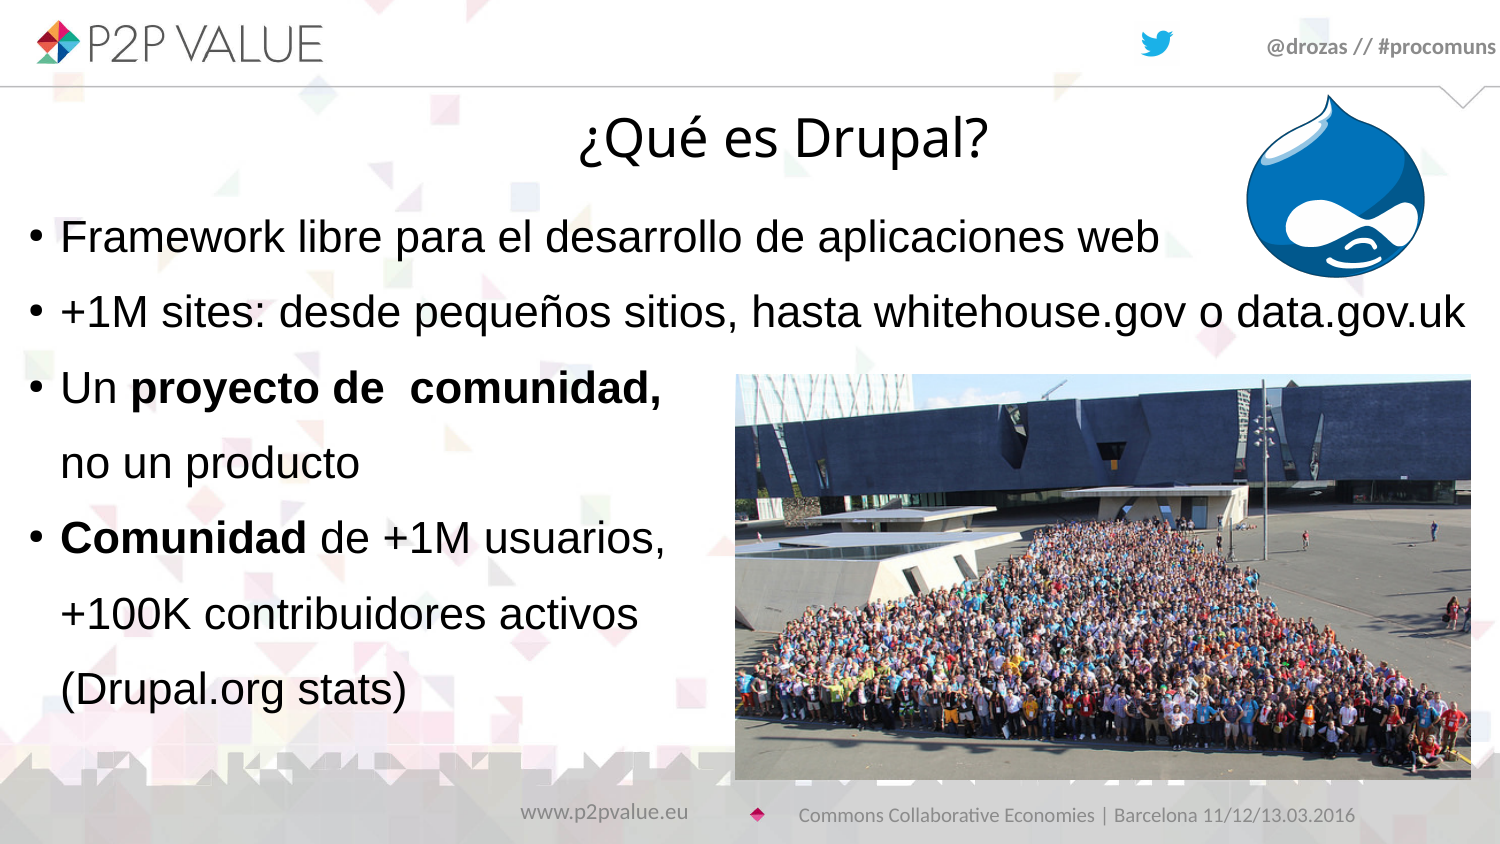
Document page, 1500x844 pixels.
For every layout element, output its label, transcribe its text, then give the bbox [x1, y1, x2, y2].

subtitle Framework libre para el desarrollo de aplicaciones web +1M sites: desde pequeños sitios, hasta whitehouse.gov o data.gov.uk Un proyecto de comunidad, no un producto Comunidad de +1M usuarios, +100K contribuidores activos (Drupal.org stats) [15, 180, 1496, 736]
text_box Commons Collaborative Economies | Barcelona 11/12/13.03.2016 [785, 791, 1500, 837]
text_box www.p2pvalue.eu [514, 790, 733, 830]
title ¿Qué es Drupal? [324, 92, 1246, 180]
picture [0, 0, 1500, 844]
text_box @drozas // #procomuns [1169, 15, 1500, 76]
